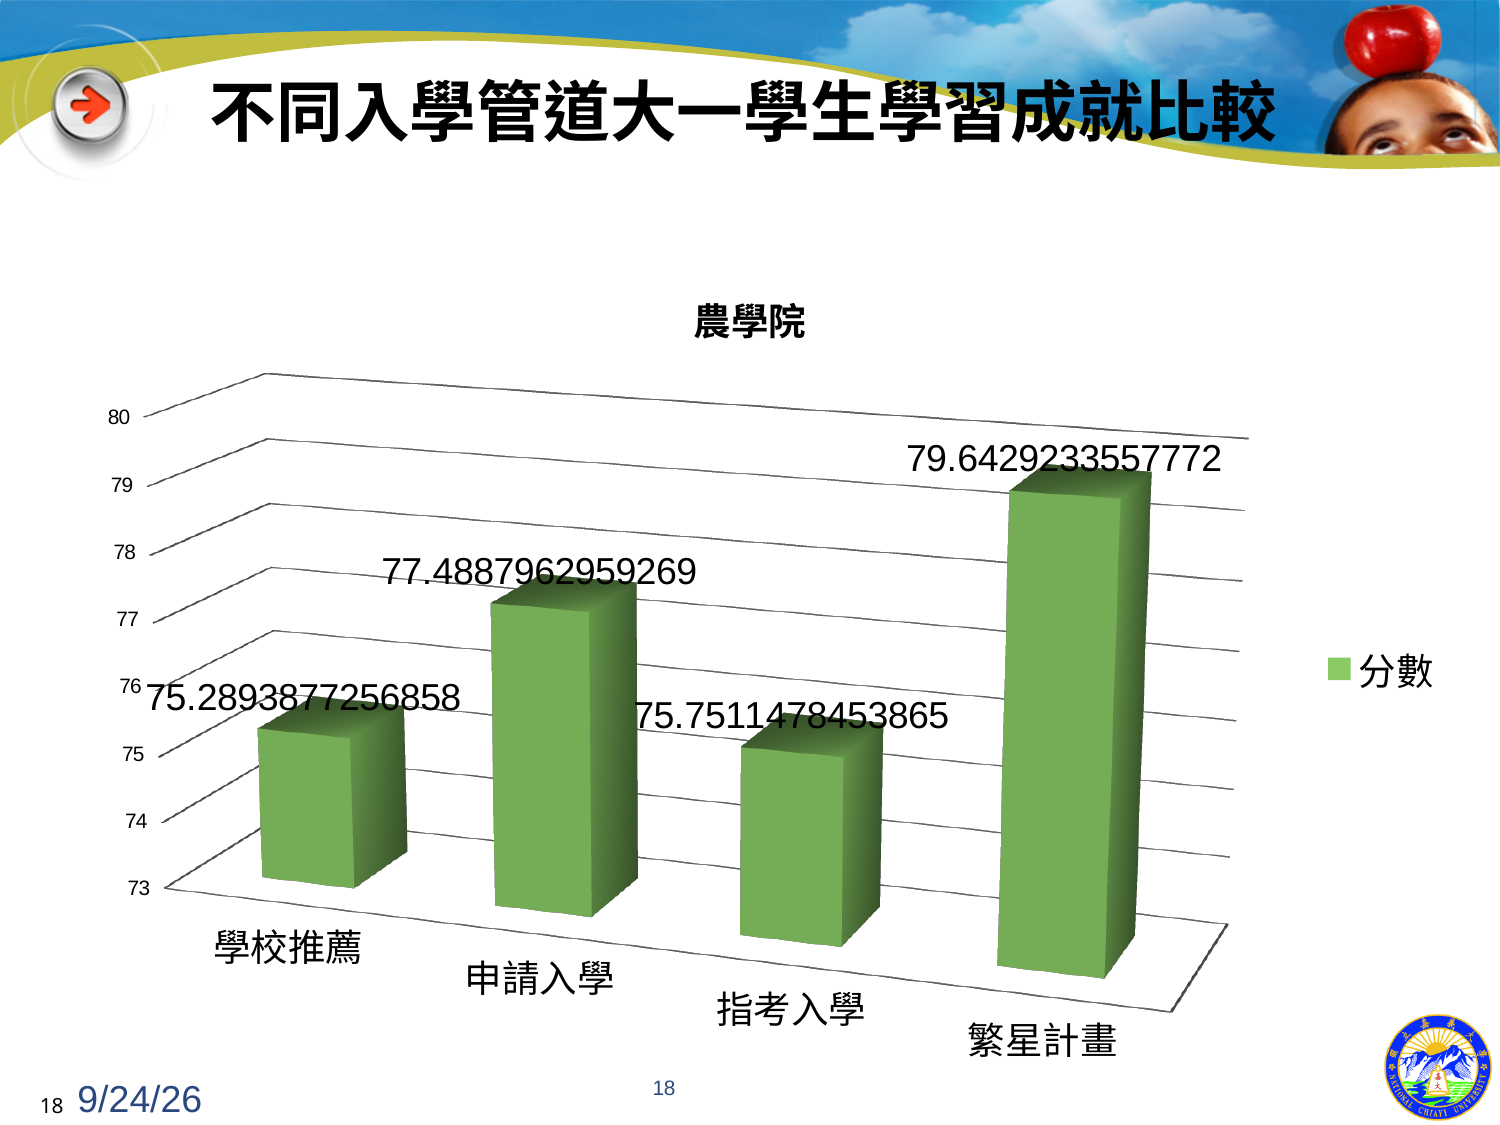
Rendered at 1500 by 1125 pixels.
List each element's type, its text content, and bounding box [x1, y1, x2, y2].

text_box [24, 1083, 376, 1125]
title 不同入學管道大一學生學習成就比較 [194, 31, 1358, 188]
text_box [637, 1083, 775, 1111]
chart [41, 255, 1459, 1083]
